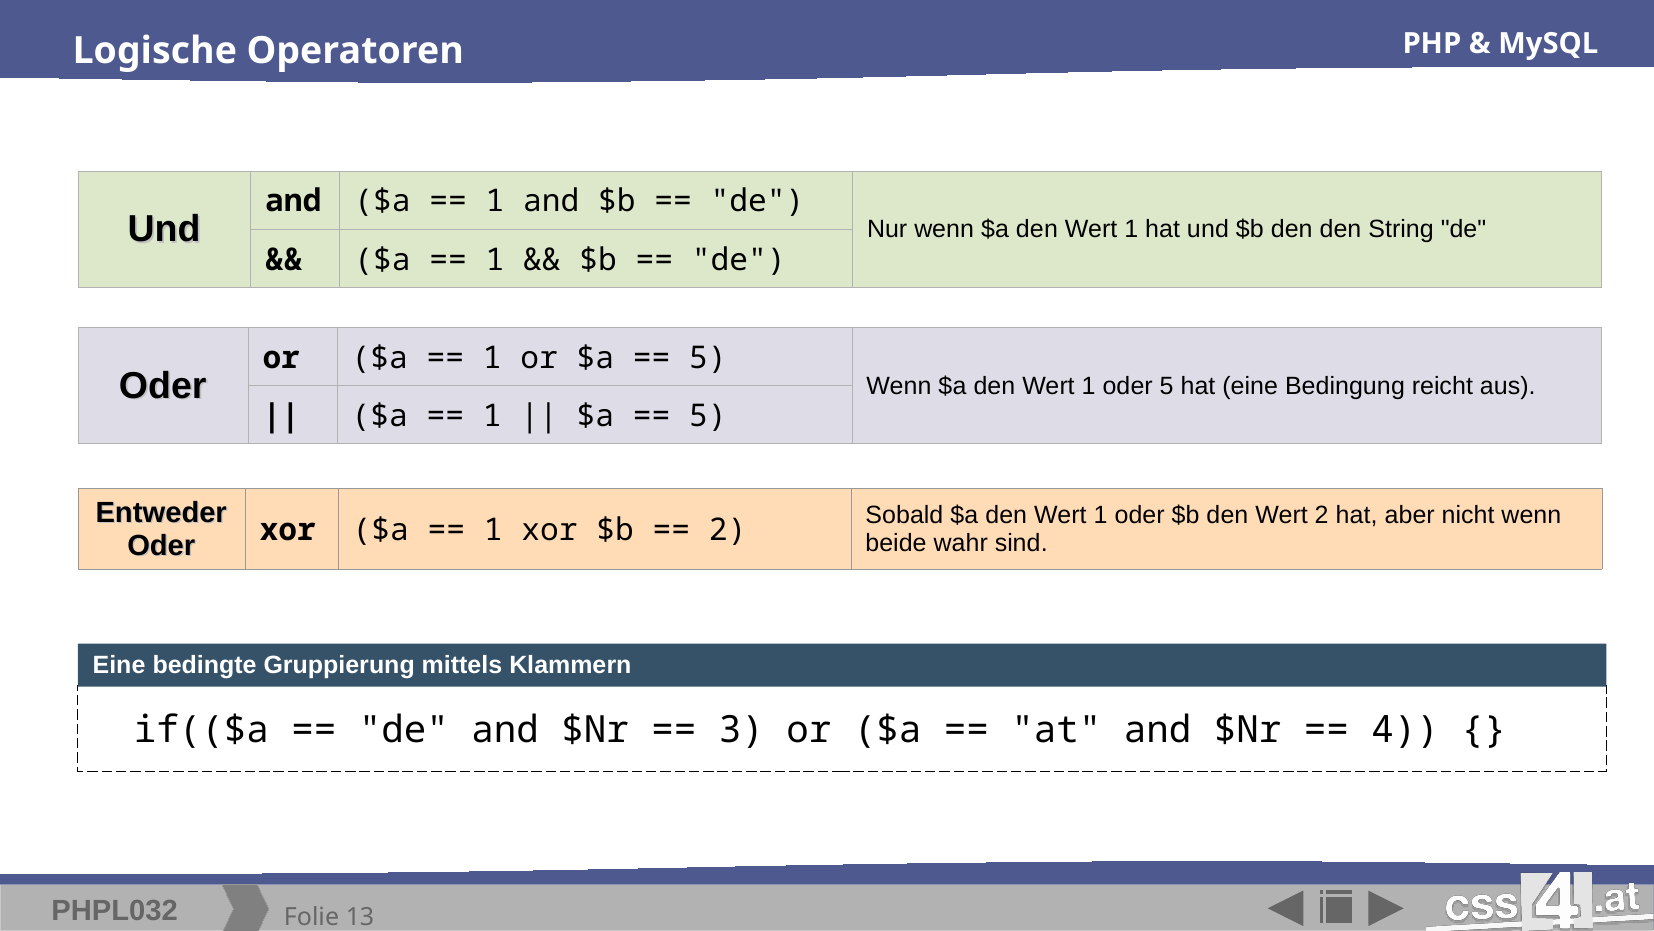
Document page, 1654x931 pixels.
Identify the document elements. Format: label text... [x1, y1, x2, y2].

table_cell || [249, 386, 337, 443]
table_header Oder [79, 328, 248, 443]
table_header Entweder Oder [79, 489, 245, 569]
text_box PHPL032 [36, 886, 209, 931]
text_box Folie <Foliennummer> [269, 891, 542, 931]
text_box [0, 861, 1654, 931]
table_header or [249, 328, 337, 385]
text_box if(($a == "de" and $Nr == 3) or ($a == "at" and $Nr == 4)) {} [77, 687, 1607, 772]
table_header Wenn $a den Wert 1 oder 5 hat (eine Bedingung reicht aus). [853, 328, 1601, 443]
table_header and [251, 172, 339, 229]
text_box PHP & MySQL [1387, 15, 1619, 60]
table_header ($a == 1 and $b == "de") [340, 172, 852, 229]
text_box [0, 0, 1654, 83]
table_cell && [251, 230, 339, 287]
table_header ($a == 1 or $a == 5) [338, 328, 852, 385]
table_header Und [79, 172, 250, 287]
table_cell ($a == 1 || $a == 5) [338, 386, 852, 443]
text_box Eine bedingte Gruppierung mittels Klammern [77, 643, 1607, 687]
picture [1426, 872, 1654, 931]
table_header Nur wenn $a den Wert 1 hat und $b den den String "de" [853, 172, 1601, 287]
table_header xor [246, 489, 338, 569]
table_header ($a == 1 xor $b == 2) [339, 489, 851, 569]
table_cell ($a == 1 && $b == "de") [340, 230, 852, 287]
text_box Logische Operatoren [57, 16, 470, 69]
table_header Sobald $a den Wert 1 oder $b den Wert 2 hat, aber nicht wenn beide wahr sind. [852, 489, 1602, 569]
